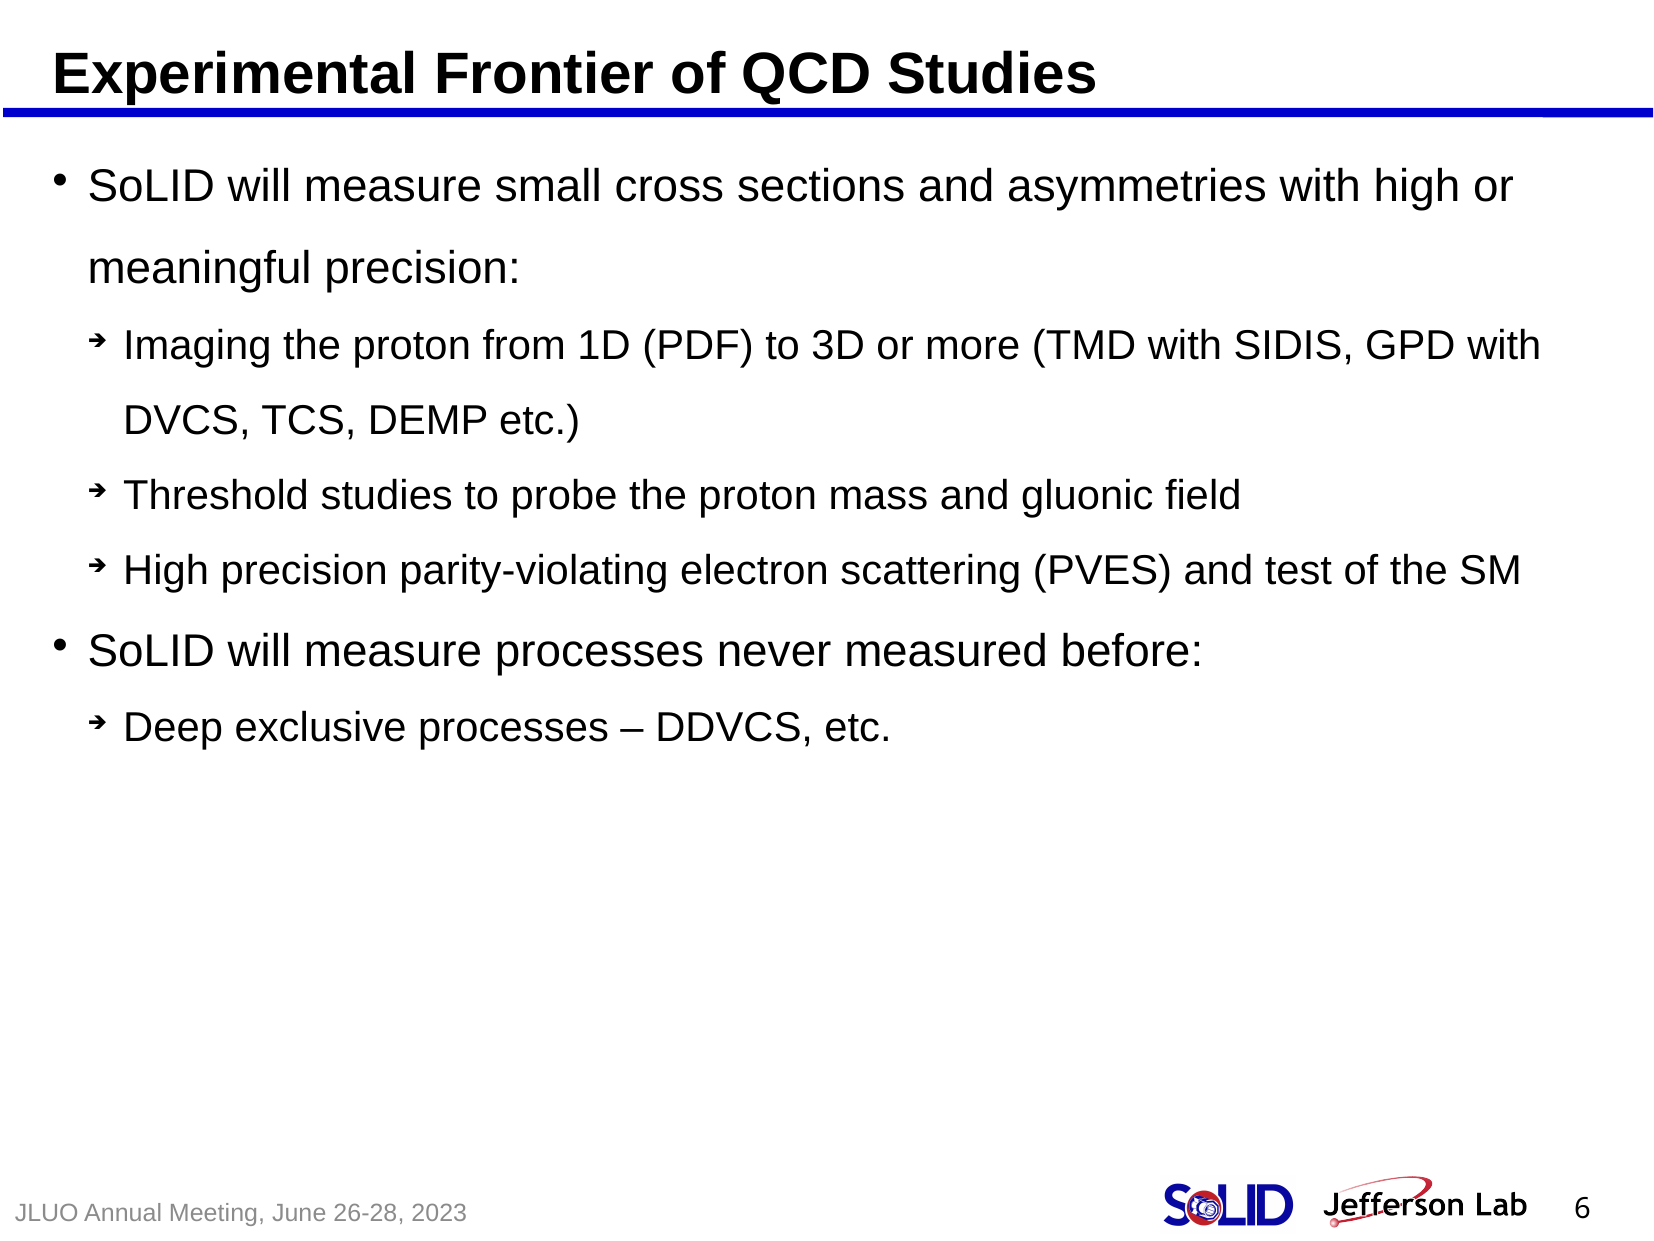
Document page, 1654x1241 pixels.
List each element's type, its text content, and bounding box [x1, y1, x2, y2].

text_box Experimental Frontier of QCD Studies [37, 27, 1613, 102]
text_box SoLID will measure small cross sections and asymmetries with high or meaningful precision: Imaging the proton from 1D (PDF) to 3D or more (TMD with SIDIS, GPD with DVCS, TCS, DEMP etc.) Threshold studies to probe the proton mass and gluonic field High precision parity-violating electron scattering (PVES) and test of the SM SoLID will measure processes never measured before: Deep exclusive processes – DDVCS, etc. [37, 120, 1650, 826]
picture [1160, 1175, 1296, 1234]
picture [1321, 1168, 1540, 1239]
